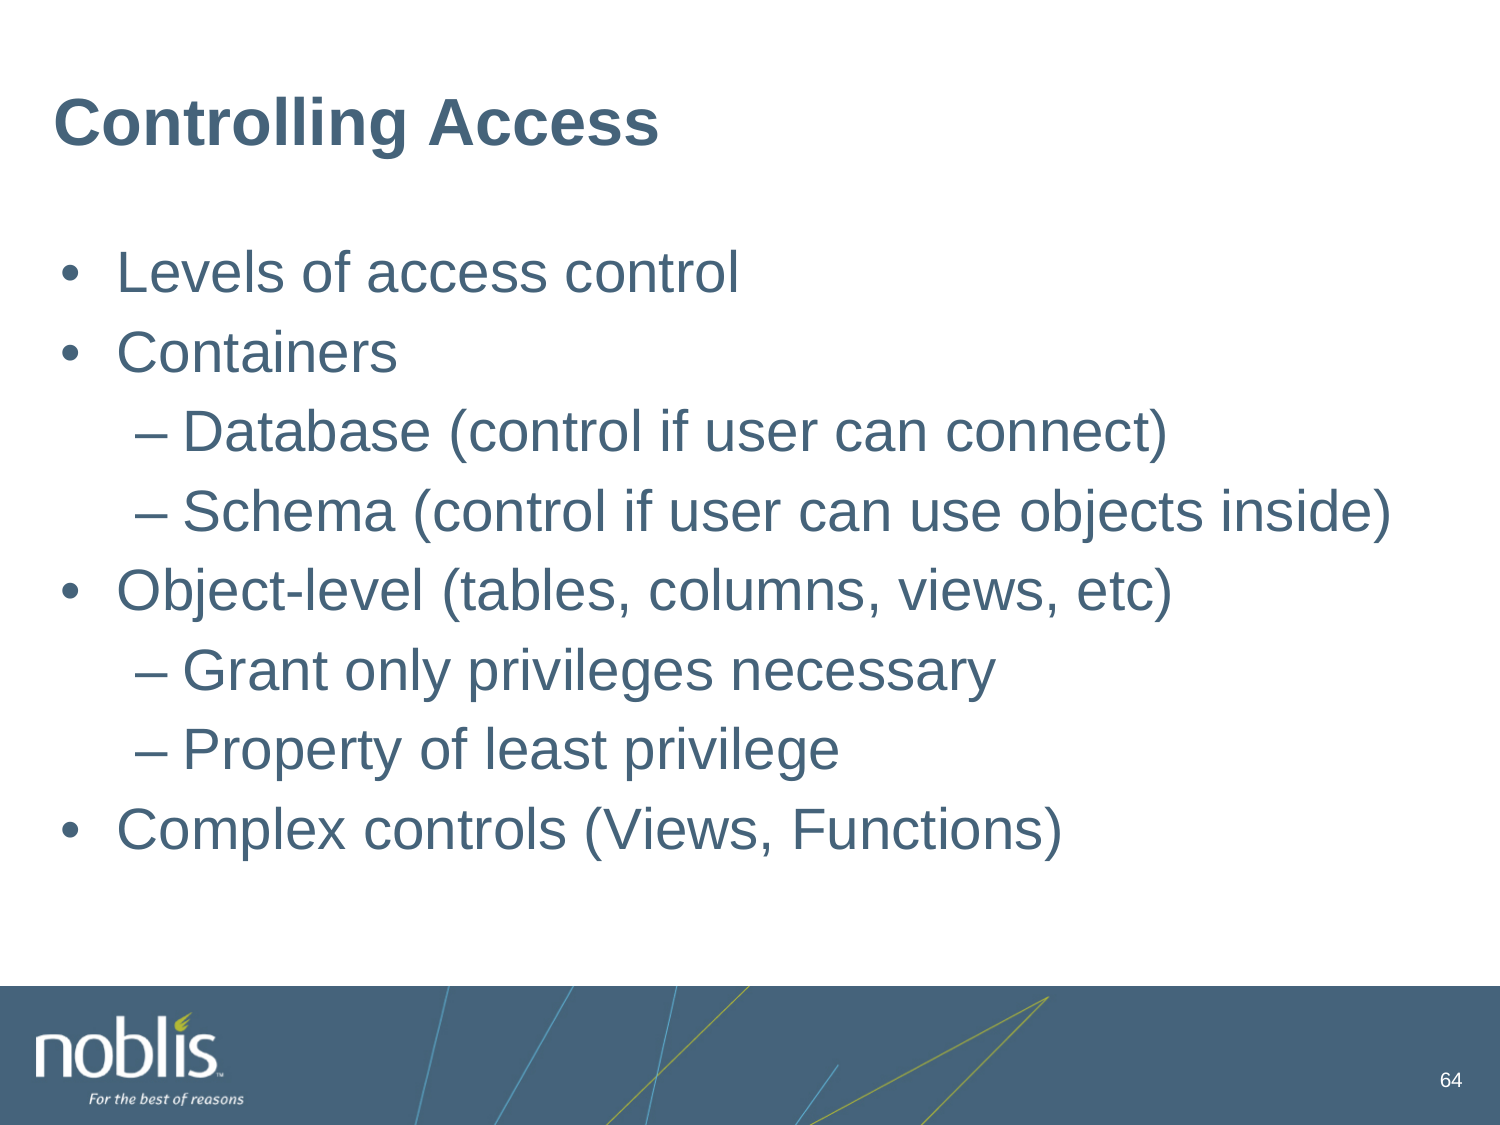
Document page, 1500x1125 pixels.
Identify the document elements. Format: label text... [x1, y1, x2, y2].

picture [0, 986, 1500, 1125]
list Levels of access control Containers Database (control if user can connect) Schema (control if user can use objects inside) Object-level (tables, columns, views, etc) Grant only privileges necessary Property of least privilege Complex controls (Views, Functions) [60, 239, 1437, 968]
title Controlling Access [53, 38, 1438, 211]
